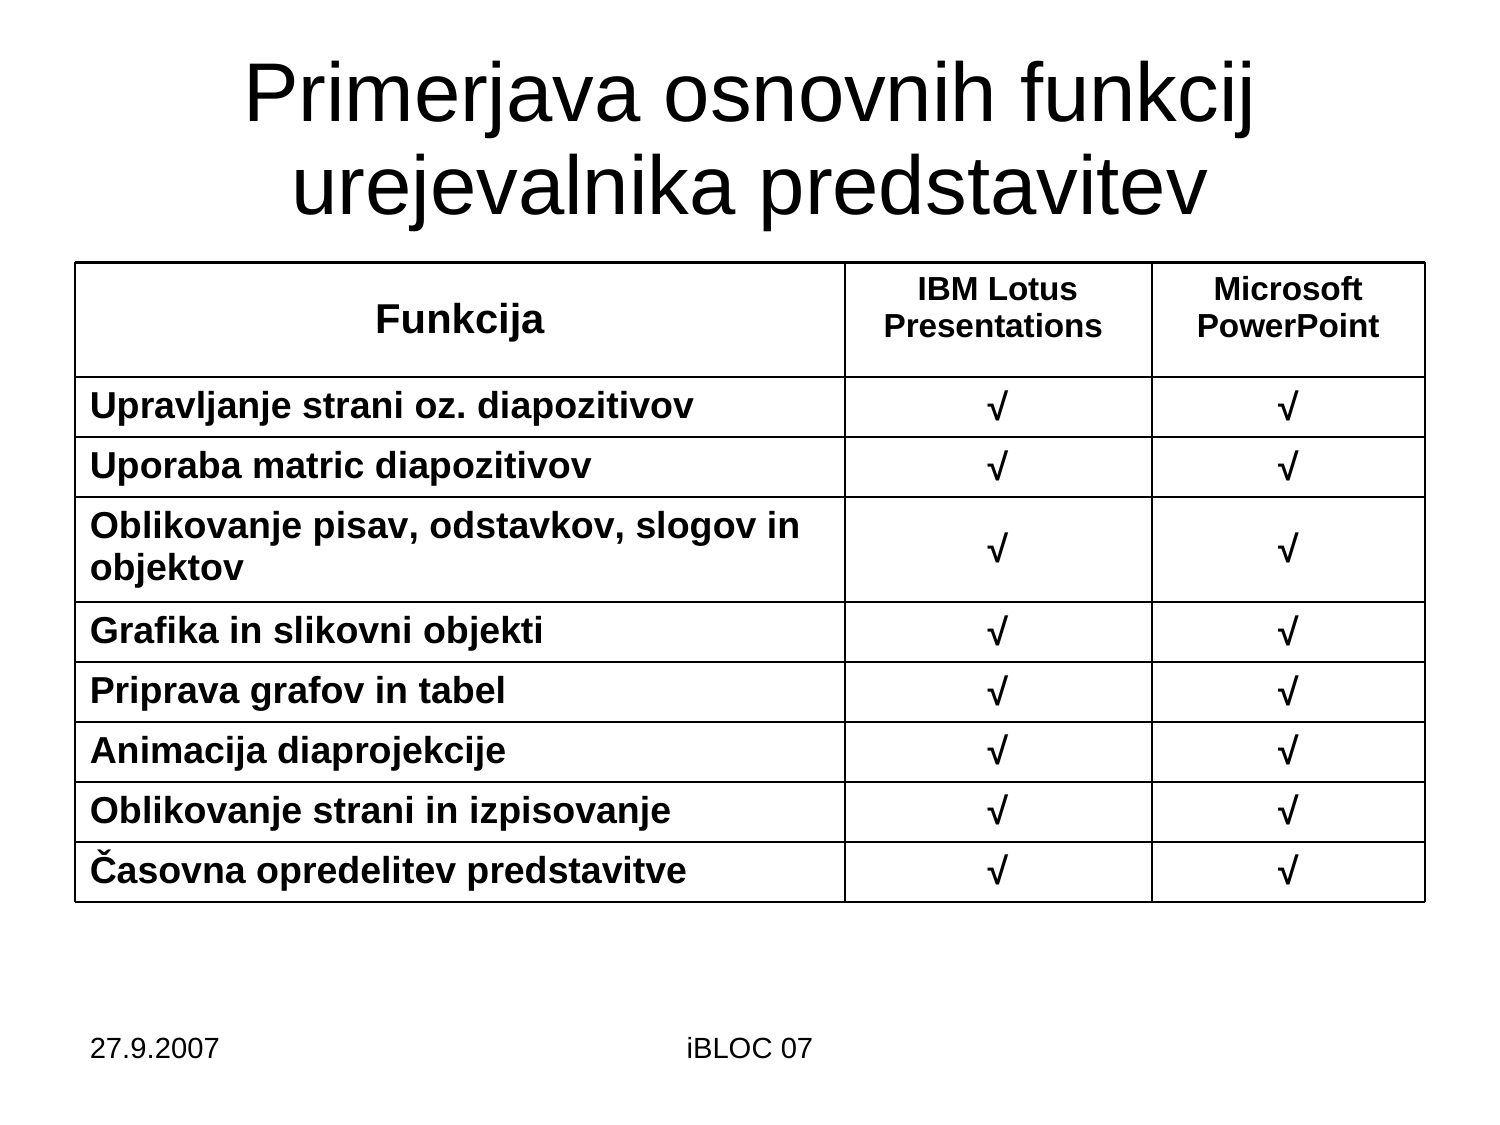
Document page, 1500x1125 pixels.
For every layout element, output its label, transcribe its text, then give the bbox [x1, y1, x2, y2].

text_box √ [846, 438, 1151, 496]
text_box √ [1153, 498, 1424, 601]
text_box Oblikovanje pisav, odstavkov, slogov in objektov [76, 498, 844, 601]
text_box √ [846, 723, 1151, 781]
text_box Grafika in slikovni objekti [76, 603, 844, 661]
text_box √ [846, 498, 1151, 601]
text_box √ [846, 603, 1151, 661]
text_box √ [846, 783, 1151, 841]
text_box Časovna opredelitev predstavitve [76, 843, 844, 901]
text_box √ [846, 378, 1151, 436]
text_box √ [1153, 843, 1424, 901]
text_box Uporaba matric diapozitivov [76, 438, 844, 496]
text_box Oblikovanje strani in izpisovanje [76, 783, 844, 841]
text_box Priprava grafov in tabel [76, 663, 844, 721]
text_box √ [1153, 663, 1424, 721]
text_box IBM Lotus Presentations [846, 264, 1151, 376]
text_box √ [1153, 603, 1424, 661]
text_box Upravljanje strani oz. diapozitivov [76, 378, 844, 436]
text_box √ [1153, 438, 1424, 496]
text_box √ [846, 663, 1151, 721]
text_box √ [846, 843, 1151, 901]
text_box √ [1153, 723, 1424, 781]
text_box √ [1153, 378, 1424, 436]
text_box Animacija diaprojekcije [76, 723, 844, 781]
text_box Funkcija [76, 264, 844, 376]
title Primerjava osnovnih funkcij urejevalnika predstavitev [75, 31, 1426, 247]
text_box √ [1153, 783, 1424, 841]
text_box Microsoft PowerPoint [1153, 264, 1424, 376]
